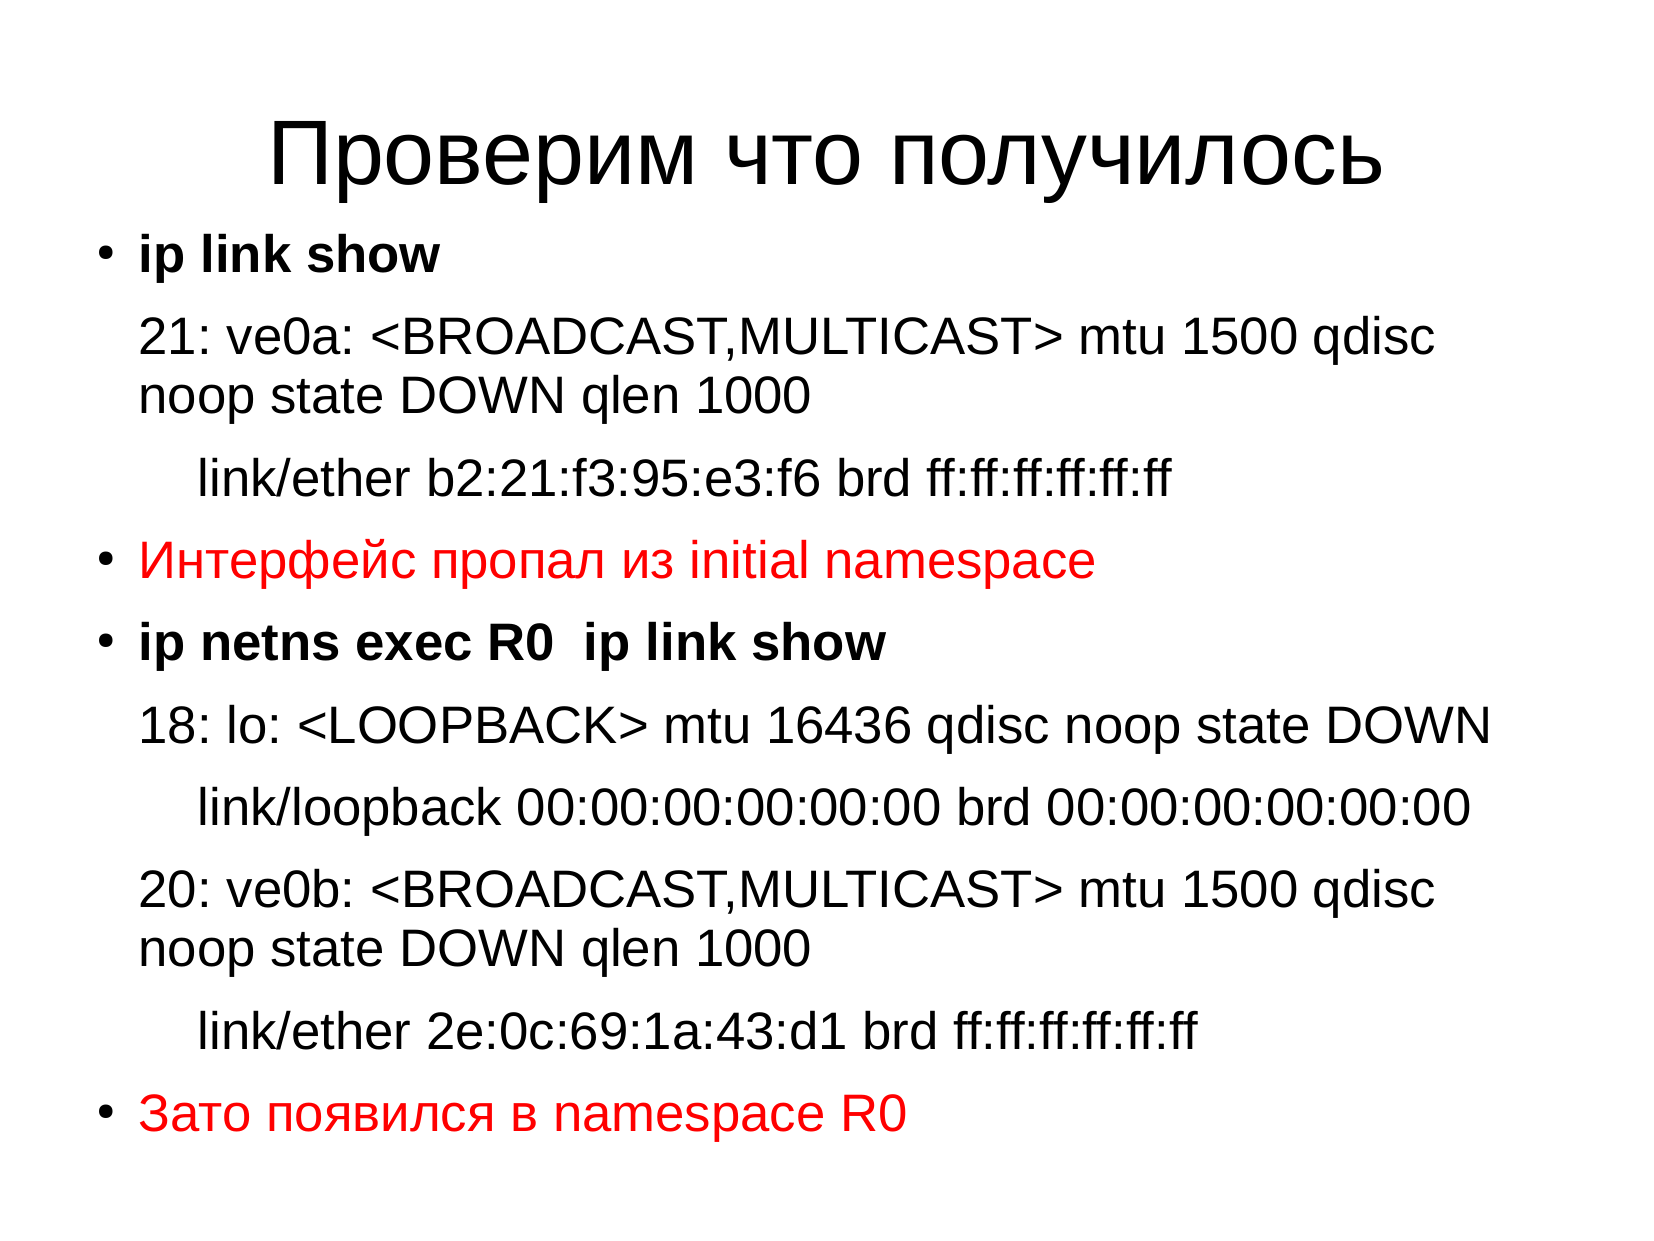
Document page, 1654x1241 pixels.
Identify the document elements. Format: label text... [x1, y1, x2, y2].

title Проверим что получилось [82, 49, 1571, 257]
list ip link show 21: ve0a: <BROADCAST,MULTICAST> mtu 1500 qdisc noop state DOWN qlen 1000 link/ether b2:21:f3:95:e3:f6 brd ff:ff:ff:ff:ff:ff Интерфейс пропал из initial namespace ip netns exec R0 ip link show 18: lo: <LOOPBACK> mtu 16436 qdisc noop state DOWN link/loopback 00:00:00:00:00:00 brd 00:00:00:00:00:00 20: ve0b: <BROADCAST,MULTICAST> mtu 1500 qdisc noop state DOWN qlen 1000 link/ether 2e:0c:69:1a:43:d1 brd ff:ff:ff:ff:ff:ff Зато появился в namespace R0 [82, 224, 1538, 1158]
